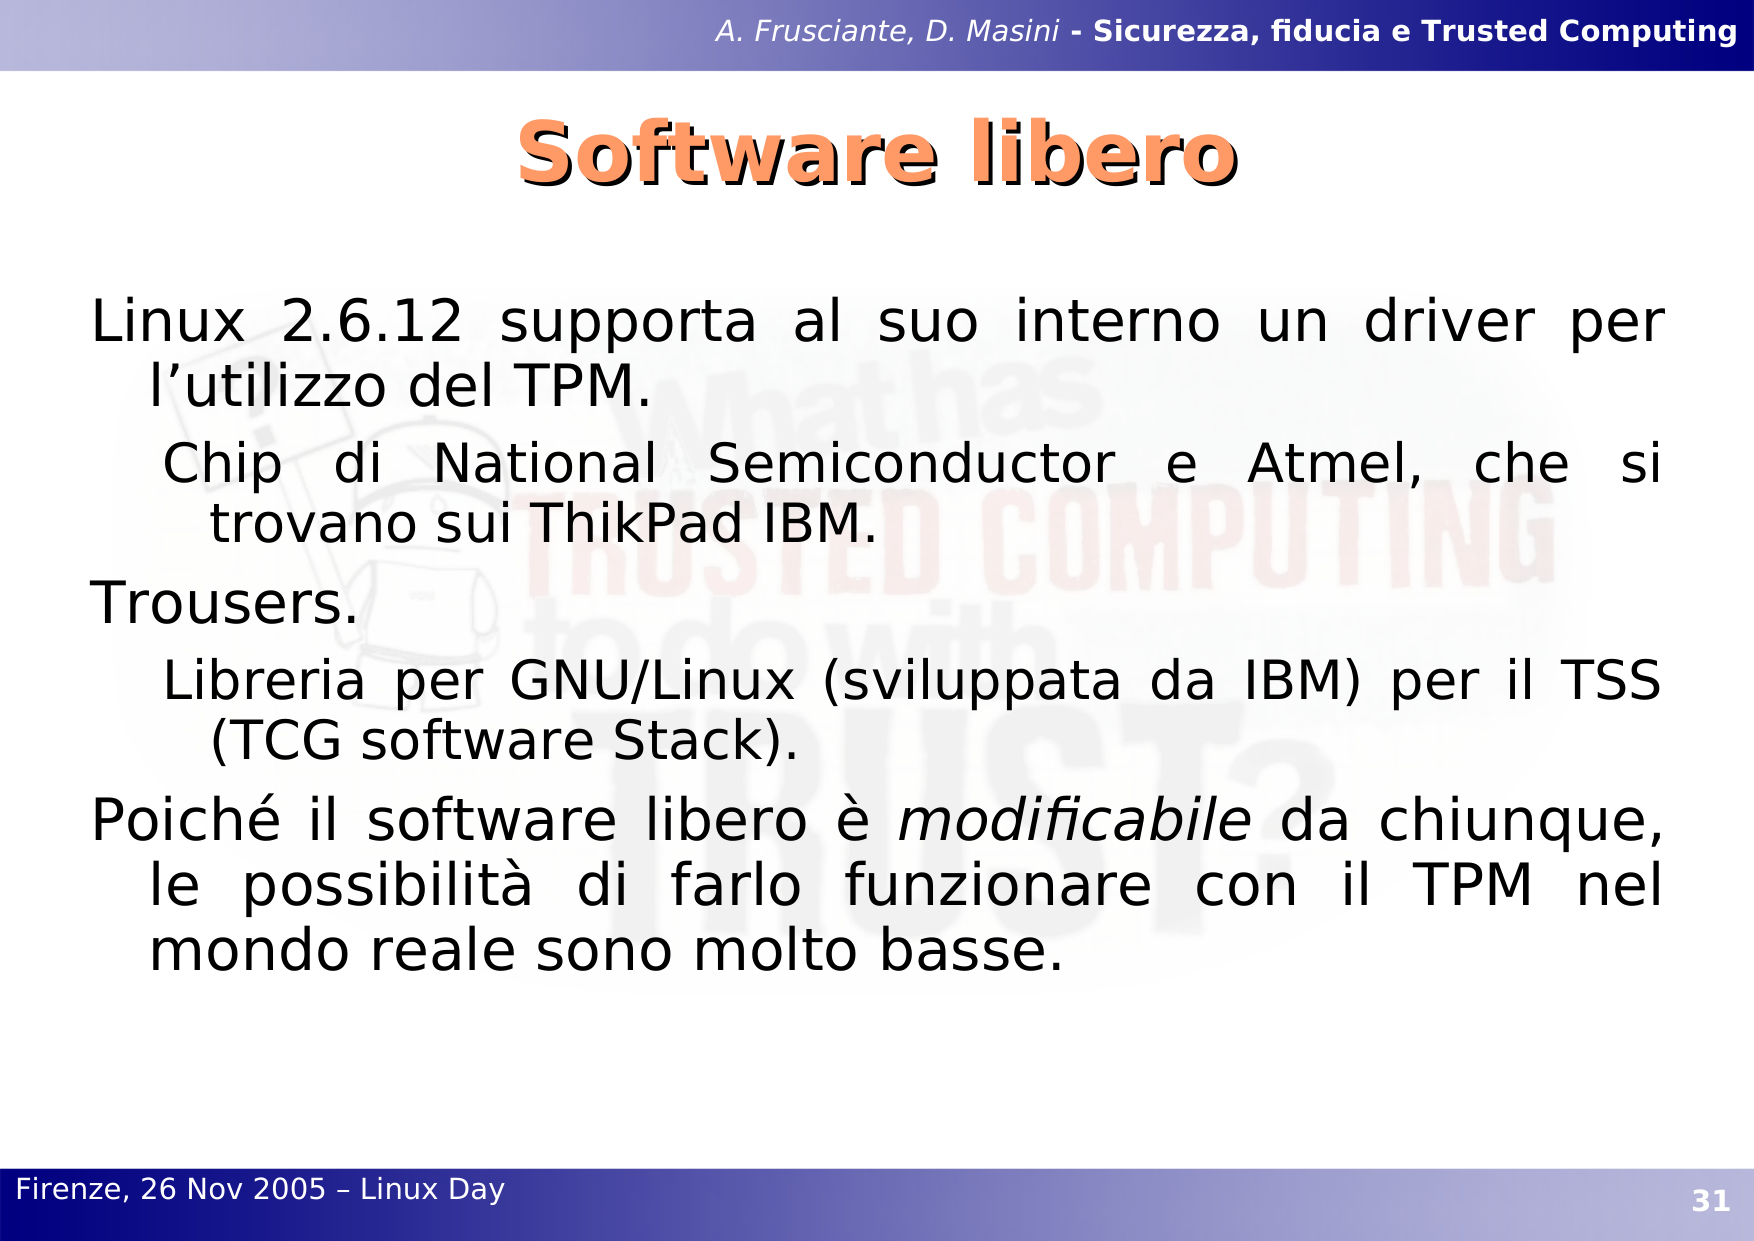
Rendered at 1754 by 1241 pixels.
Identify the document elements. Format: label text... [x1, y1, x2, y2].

list Linux 2.6.12 supporta al suo interno un driver per l’utilizzo del TPM. Chip di National Semiconductor e Atmel, che si trovano sui ThikPad IBM. Trousers. Libreria per GNU/Linux (sviluppata da IBM) per il TSS (TCG software Stack). Poiché il software libero è modificabile da chiunque, le possibilità di farlo funzionare con il TPM nel mondo reale sono molto basse. [87, 289, 1666, 1108]
text_box Firenze, 26 Nov 2005 – Linux Day [0, 1175, 763, 1234]
picture [0, 0, 1754, 1241]
text_box <numero> [1641, 1185, 1732, 1223]
text_box A. Frusciante, D. Masini - Sicurezza, fiducia e Trusted Computing [602, 7, 1754, 63]
title Software libero [87, 49, 1666, 257]
